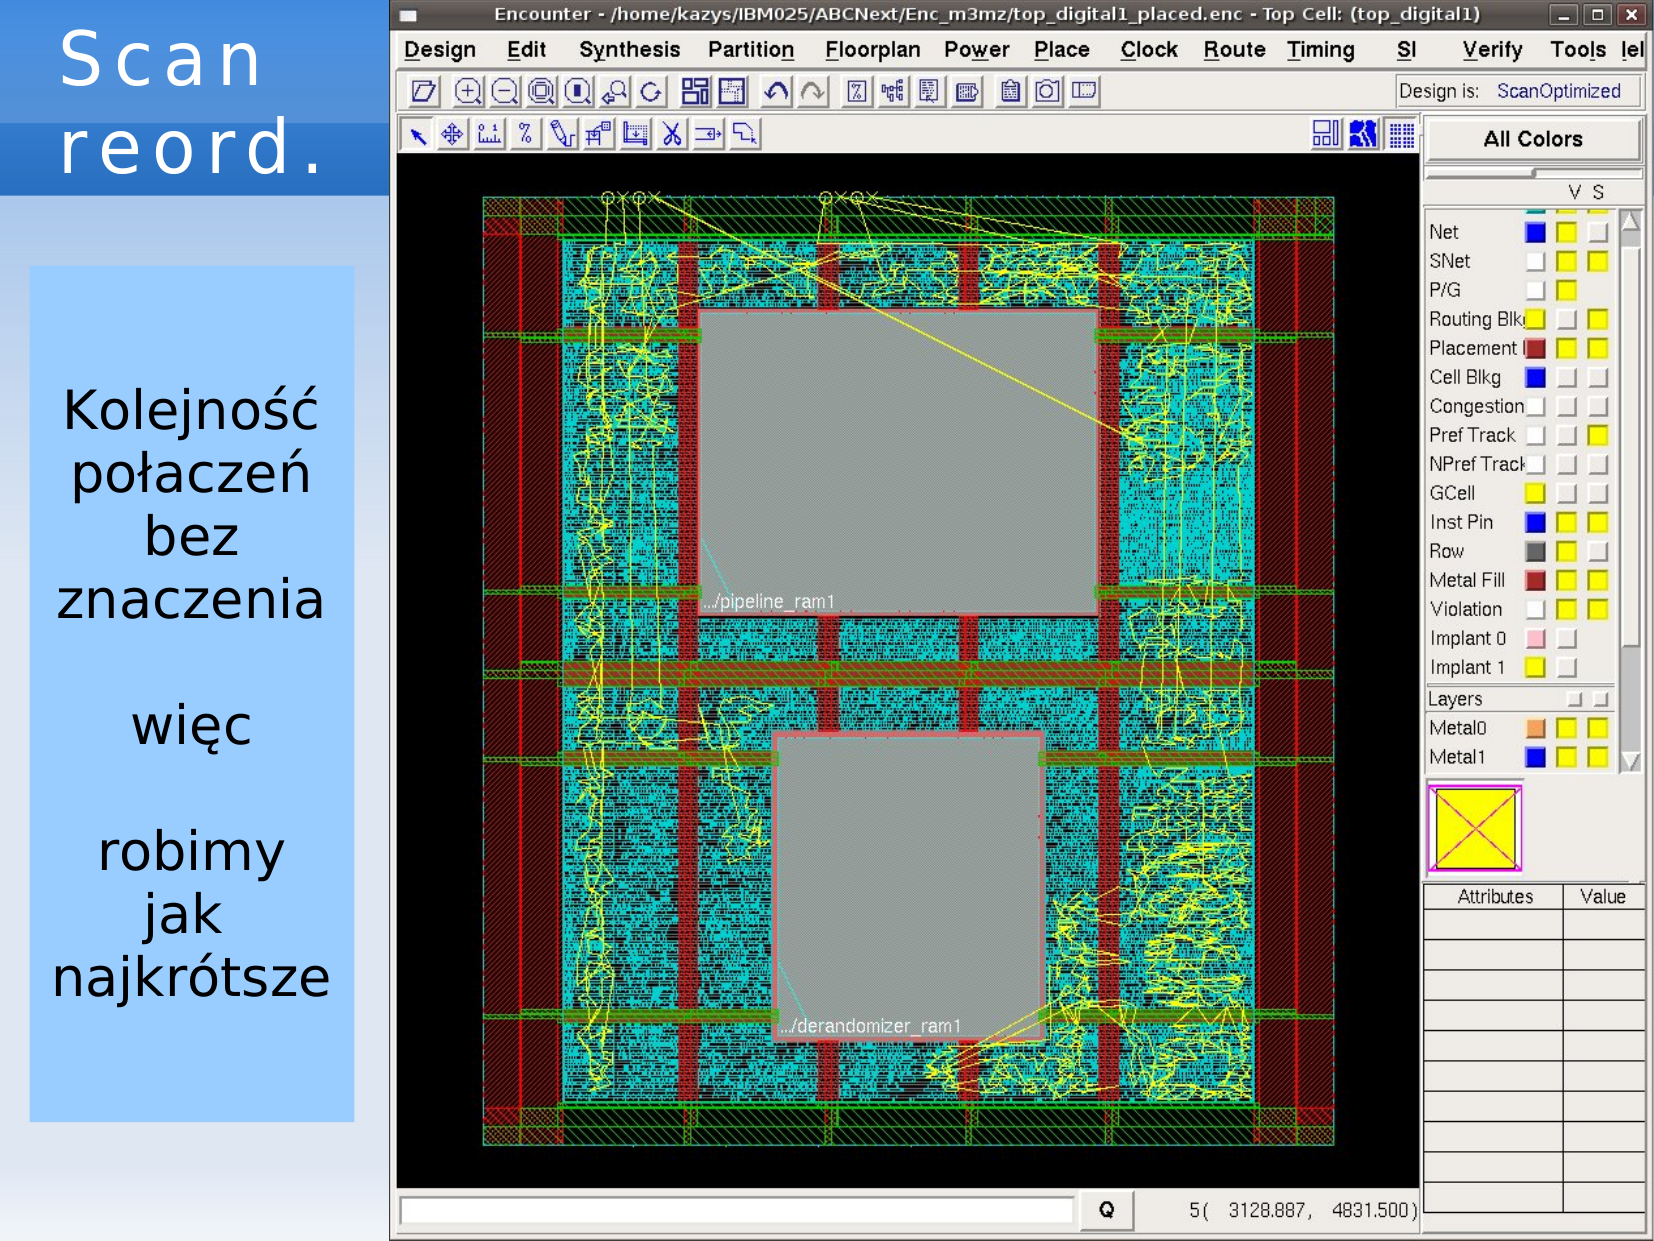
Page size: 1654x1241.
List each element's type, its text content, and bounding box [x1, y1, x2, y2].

text_box Kolejność połaczeń bez znaczenia więc robimy jak najkrótsze [29, 265, 355, 1123]
title Scan reord. [59, 16, 389, 191]
picture [0, 0, 1654, 1241]
